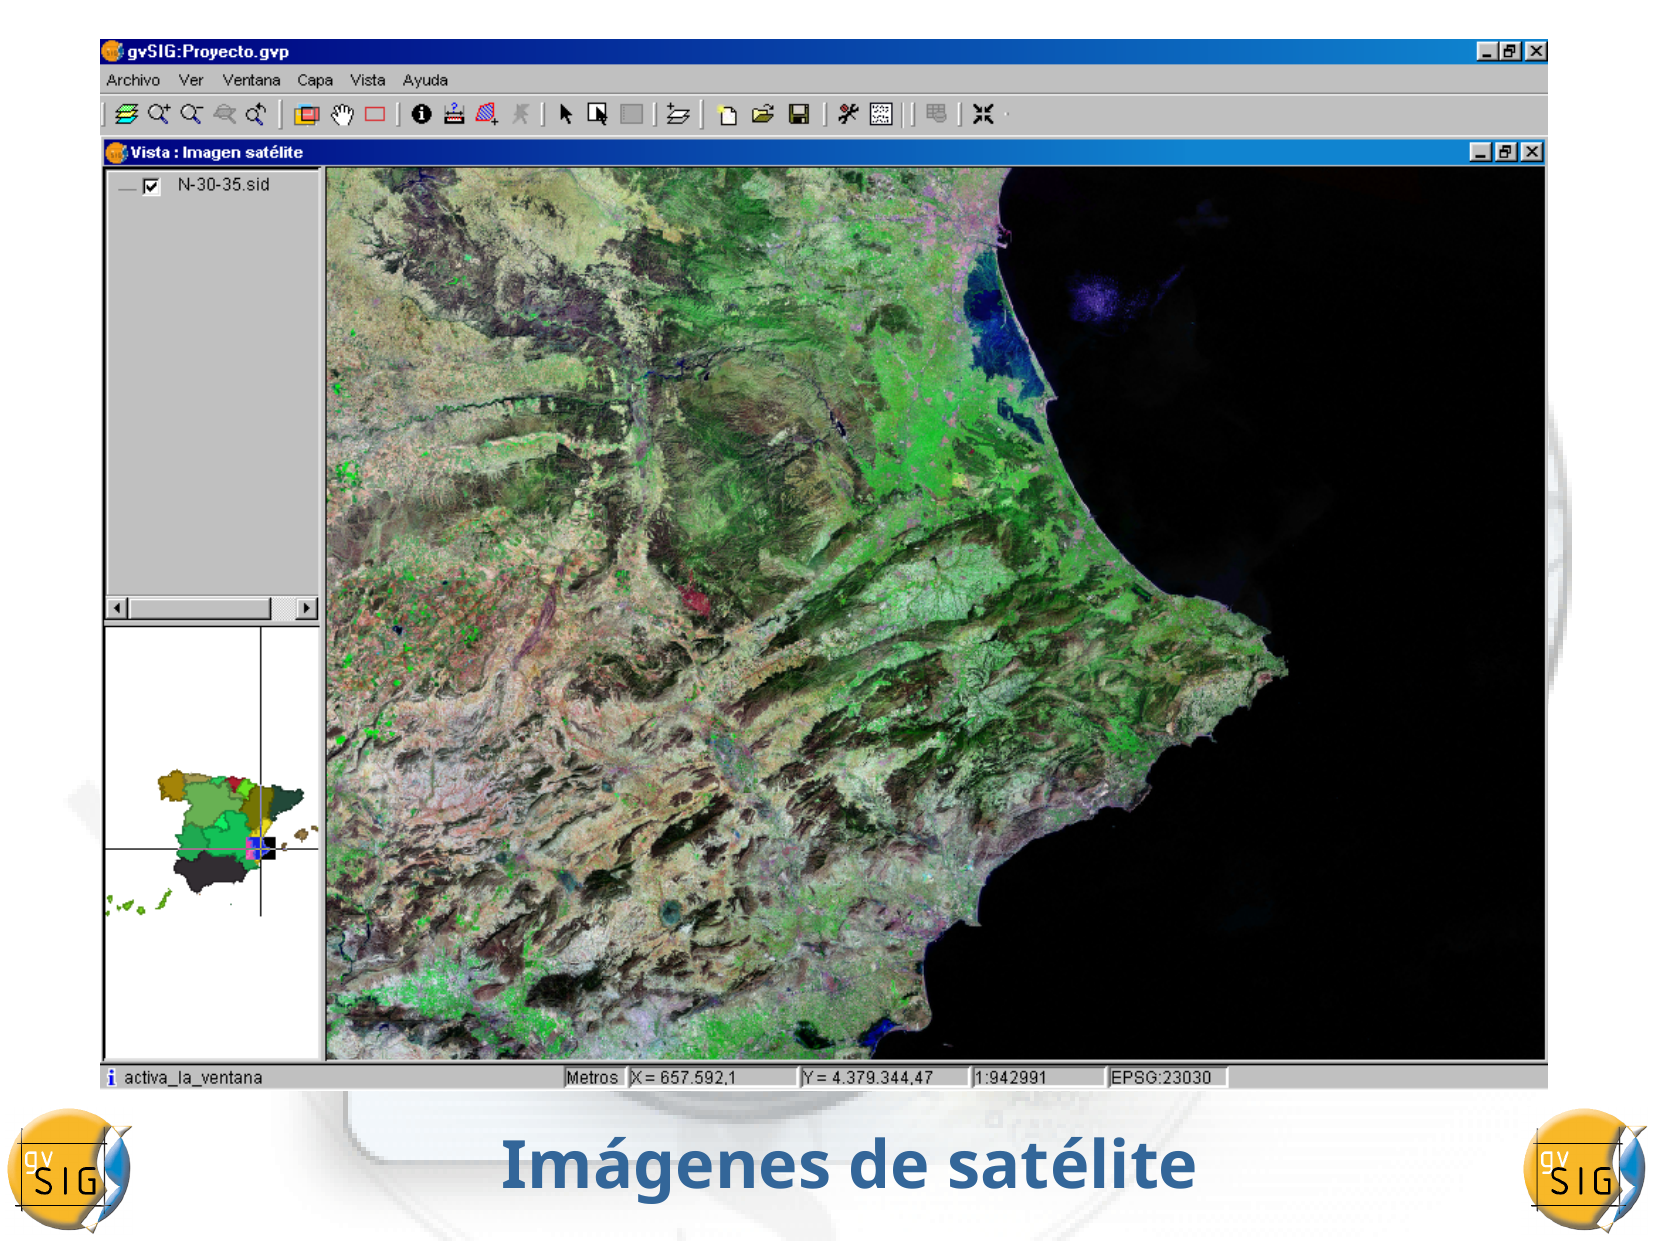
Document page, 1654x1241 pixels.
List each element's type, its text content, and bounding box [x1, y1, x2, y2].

picture [100, 39, 1548, 1091]
picture [5, 1107, 133, 1235]
list Imágenes de satélite [501, 1116, 1241, 1211]
picture [1521, 1107, 1648, 1235]
